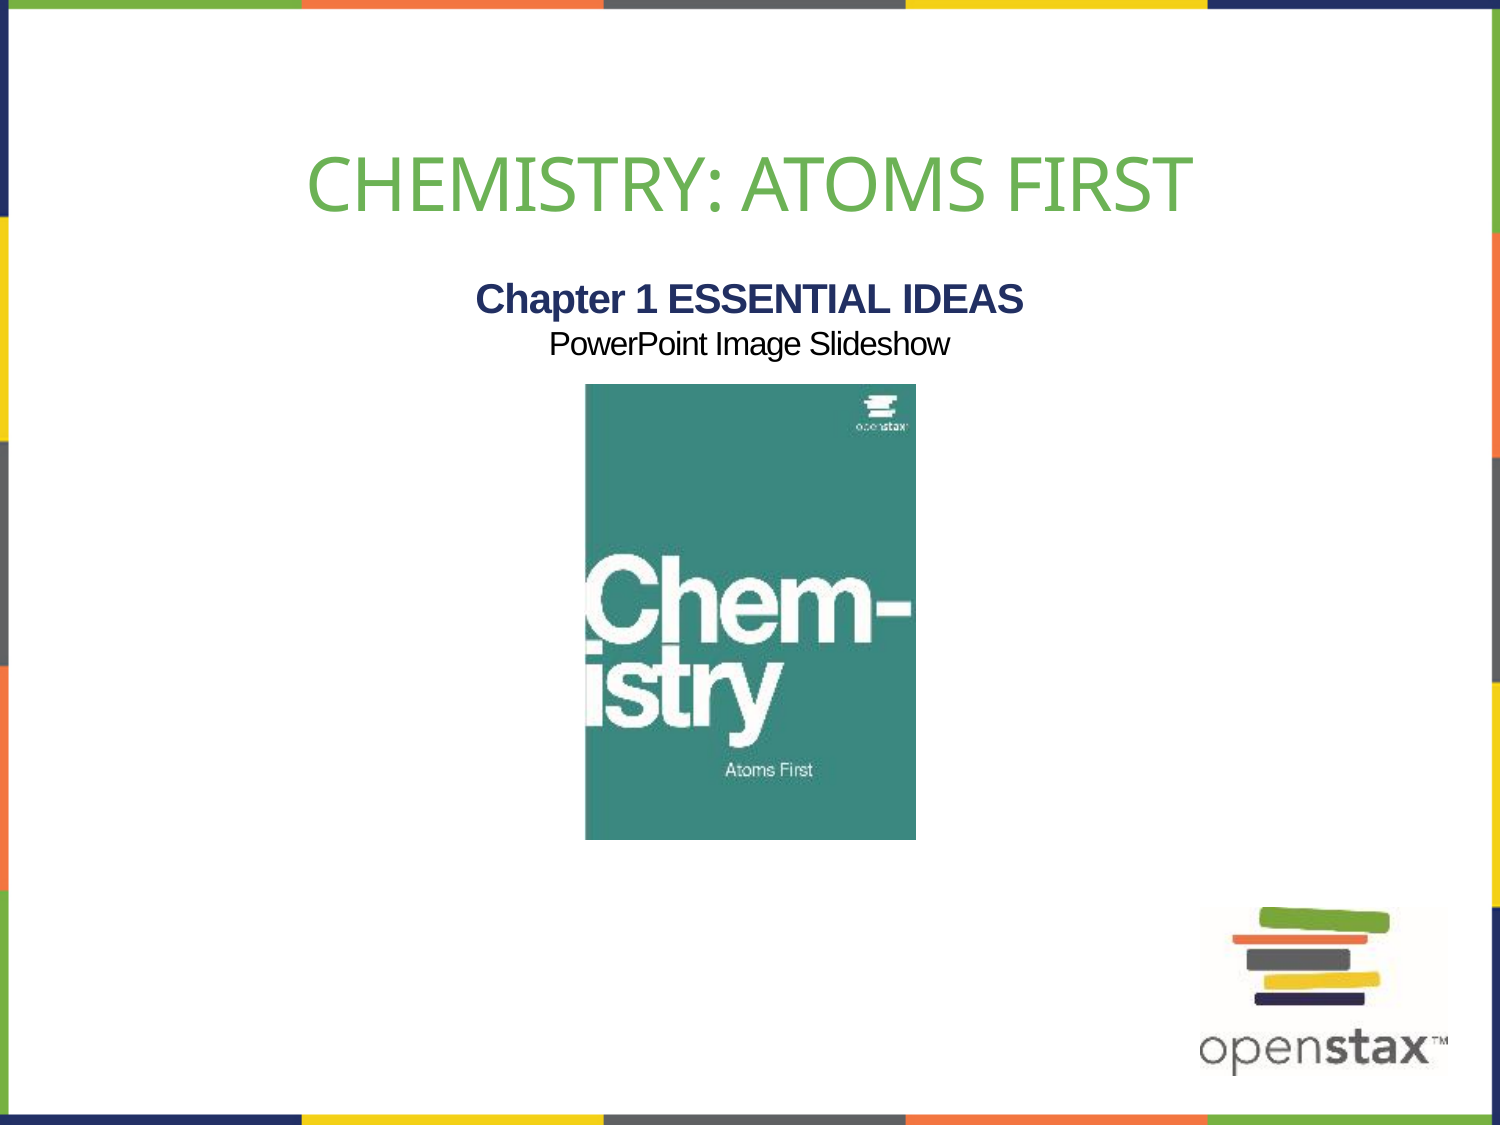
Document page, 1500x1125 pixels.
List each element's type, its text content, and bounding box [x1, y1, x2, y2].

text_box CHEMISTRY: Atoms First Chapter 1 ESSENTIAL IDEAS PowerPoint Image Slideshow [0, 129, 1500, 246]
picture [0, 246, 1500, 1125]
picture [0, 0, 1500, 129]
